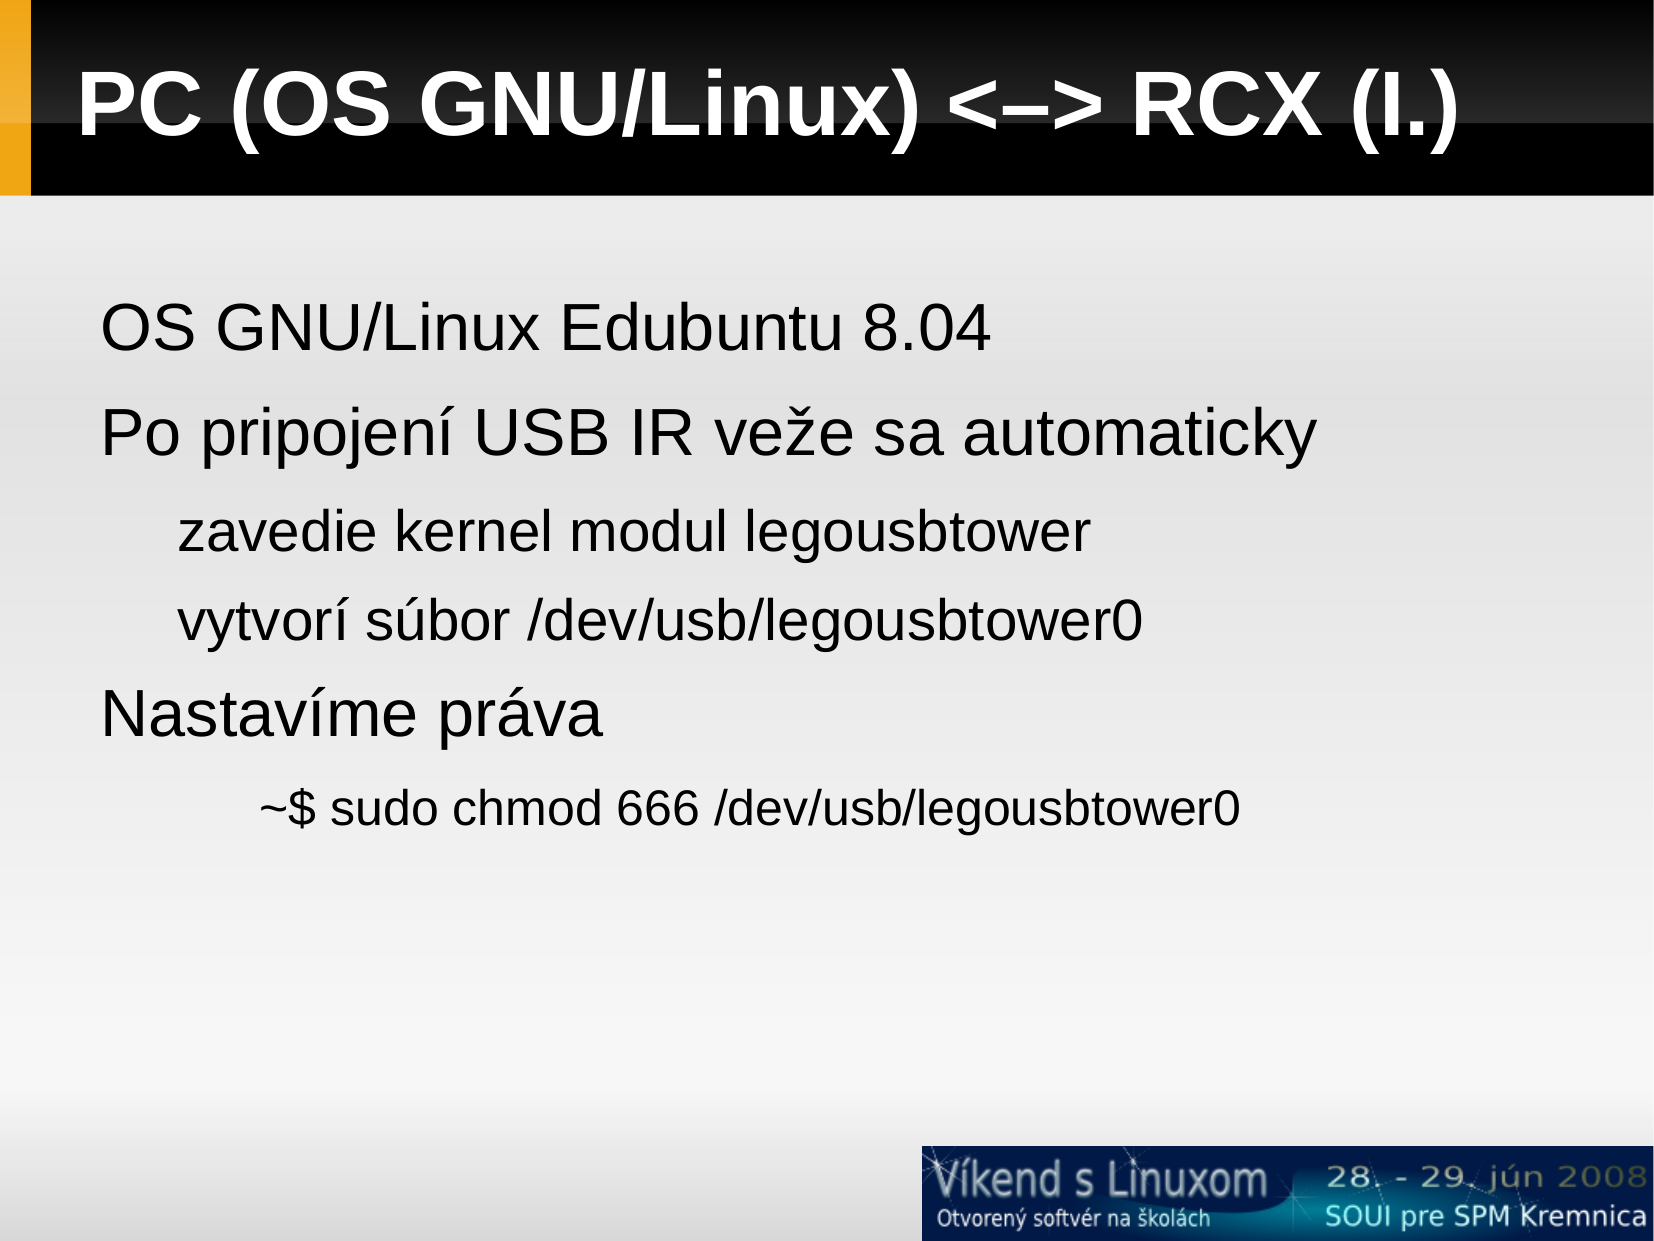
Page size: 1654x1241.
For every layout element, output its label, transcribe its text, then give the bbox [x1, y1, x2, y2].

list OS GNU/Linux Edubuntu 8.04 Po pripojení USB IR veže sa automaticky zavedie kernel modul legousbtower vytvorí súbor /dev/usb/legousbtower0 Nastavíme práva ~$ sudo chmod 666 /dev/usb/legousbtower0 [82, 290, 1571, 1109]
title PC (OS GNU/Linux) <–> RCX (I.) [76, 0, 1565, 208]
picture [0, 0, 1654, 1241]
